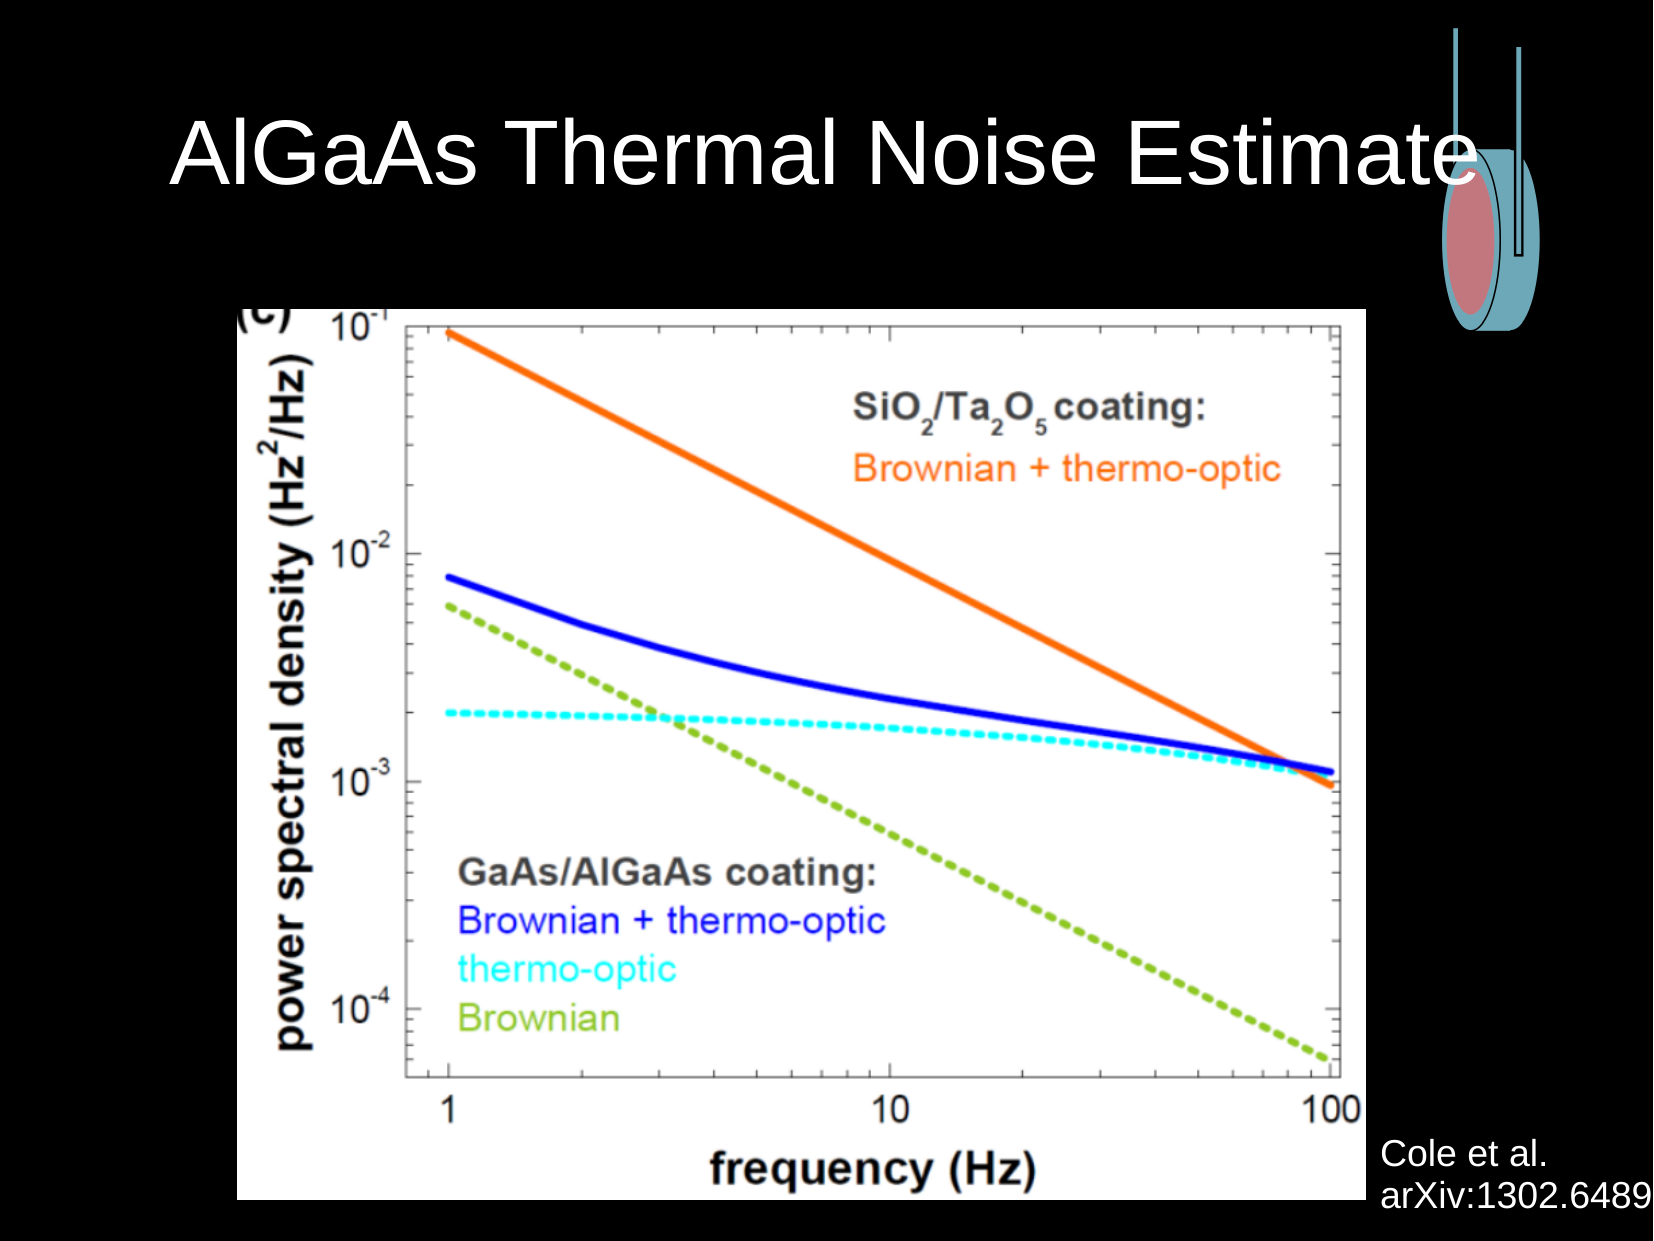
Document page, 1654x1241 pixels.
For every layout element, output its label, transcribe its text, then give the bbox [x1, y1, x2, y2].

text_box Cole et al. arXiv:1302.6489 [1365, 1125, 1653, 1241]
picture [237, 309, 1366, 1201]
picture [1381, 0, 1606, 391]
title AlGaAs Thermal Noise Estimate [82, 49, 1571, 257]
